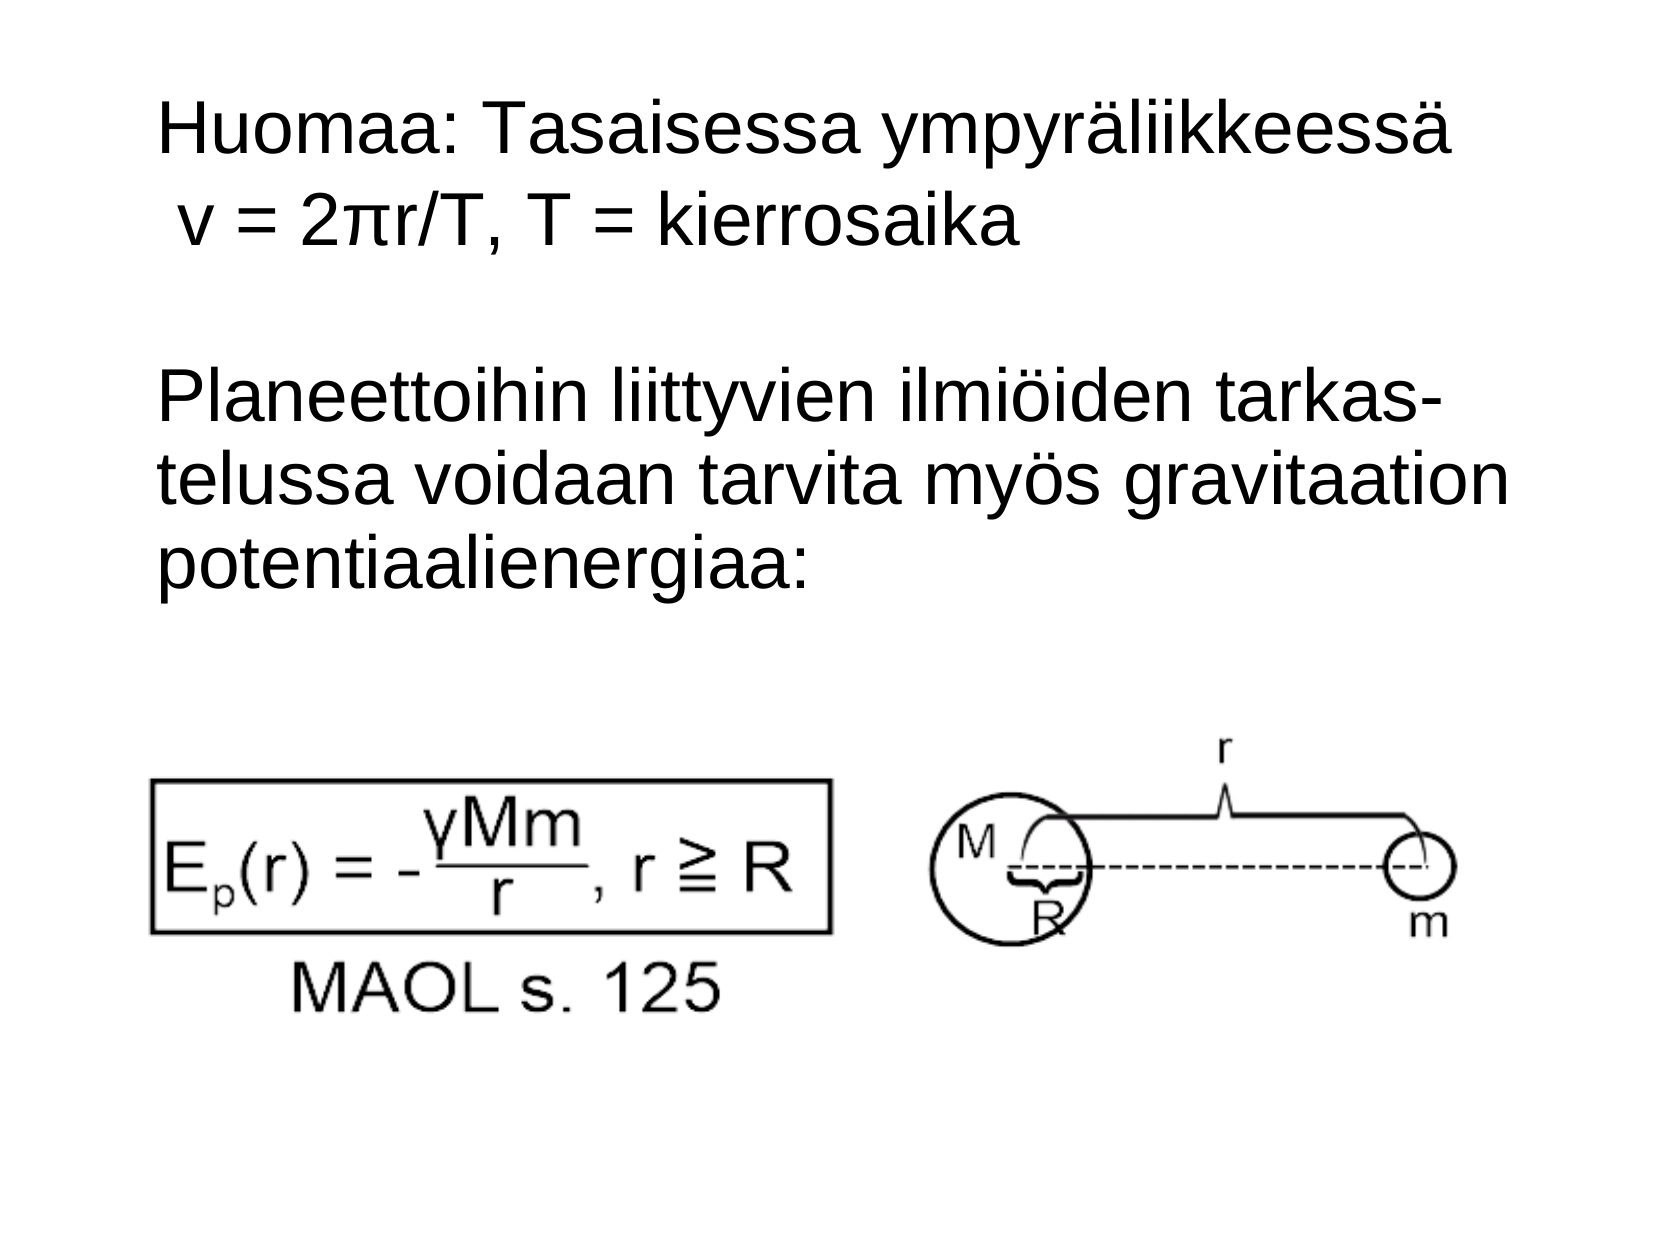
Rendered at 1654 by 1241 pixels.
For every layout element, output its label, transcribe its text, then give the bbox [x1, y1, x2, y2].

text_box Huomaa: Tasaisessa ympyräliikkeessä v = 2πr/T, T = kierrosaika Planeettoihin liittyvien ilmiöiden tarkas-telussa voidaan tarvita myös gravitaation potentiaalienergiaa: [141, 70, 1536, 674]
picture [99, 673, 1512, 1087]
